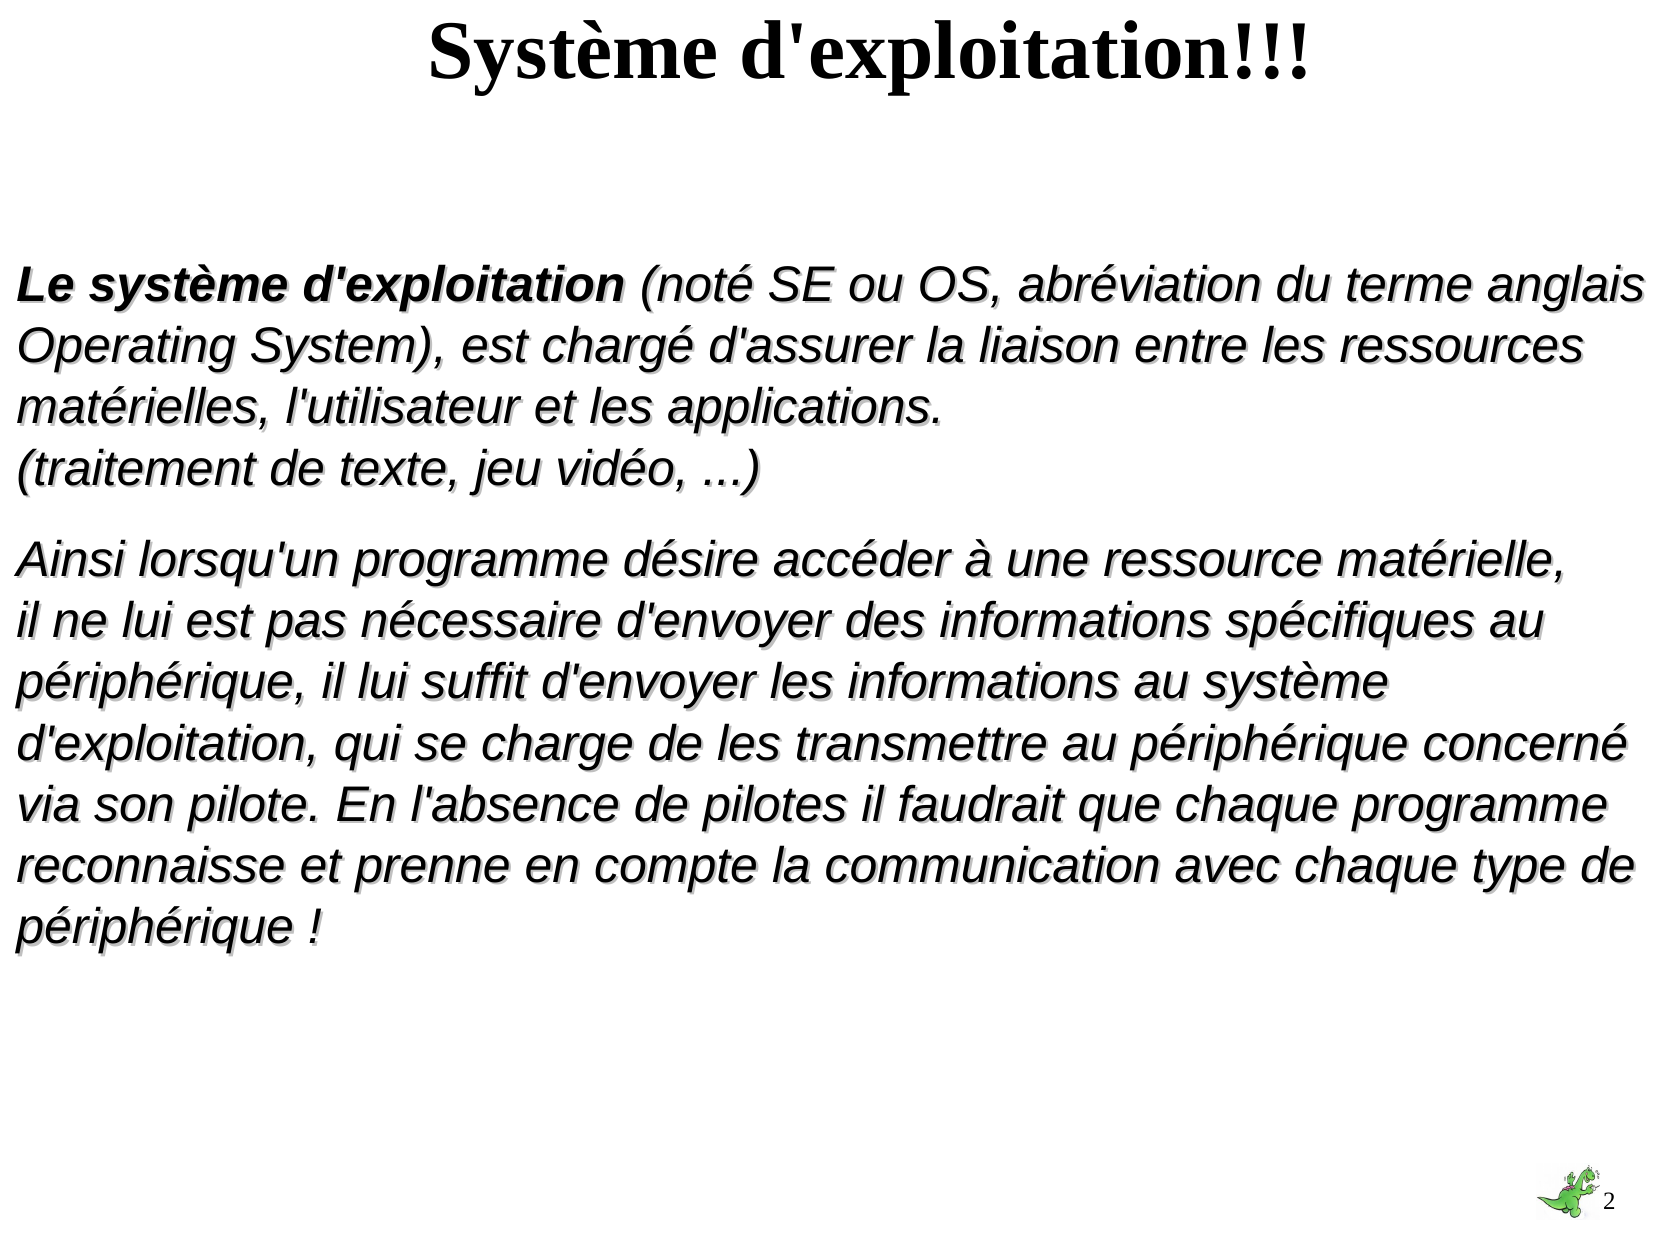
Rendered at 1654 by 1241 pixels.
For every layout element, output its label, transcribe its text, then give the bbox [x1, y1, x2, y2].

text_box 2 [1603, 1186, 1632, 1216]
text_box Le système d'exploitation (noté SE ou OS, abréviation du terme anglais Operating System), est chargé d'assurer la liaison entre les ressources matérielles, l'utilisateur et les applications. (traitement de texte, jeu vidéo, ...) Ainsi lorsqu'un programme désire accéder à une ressource matérielle, il ne lui est pas nécessaire d'envoyer des informations spécifiques au périphérique, il lui suffit d'envoyer les informations au système d'exploitation, qui se charge de les transmettre au périphérique concerné via son pilote. En l'absence de pilotes il faudrait que chaque programme reconnaisse et prenne en compte la communication avec chaque type de périphérique ! [1, 269, 1654, 997]
text_box Système d'exploitation!!! [383, 29, 1359, 138]
picture [1536, 1163, 1600, 1220]
